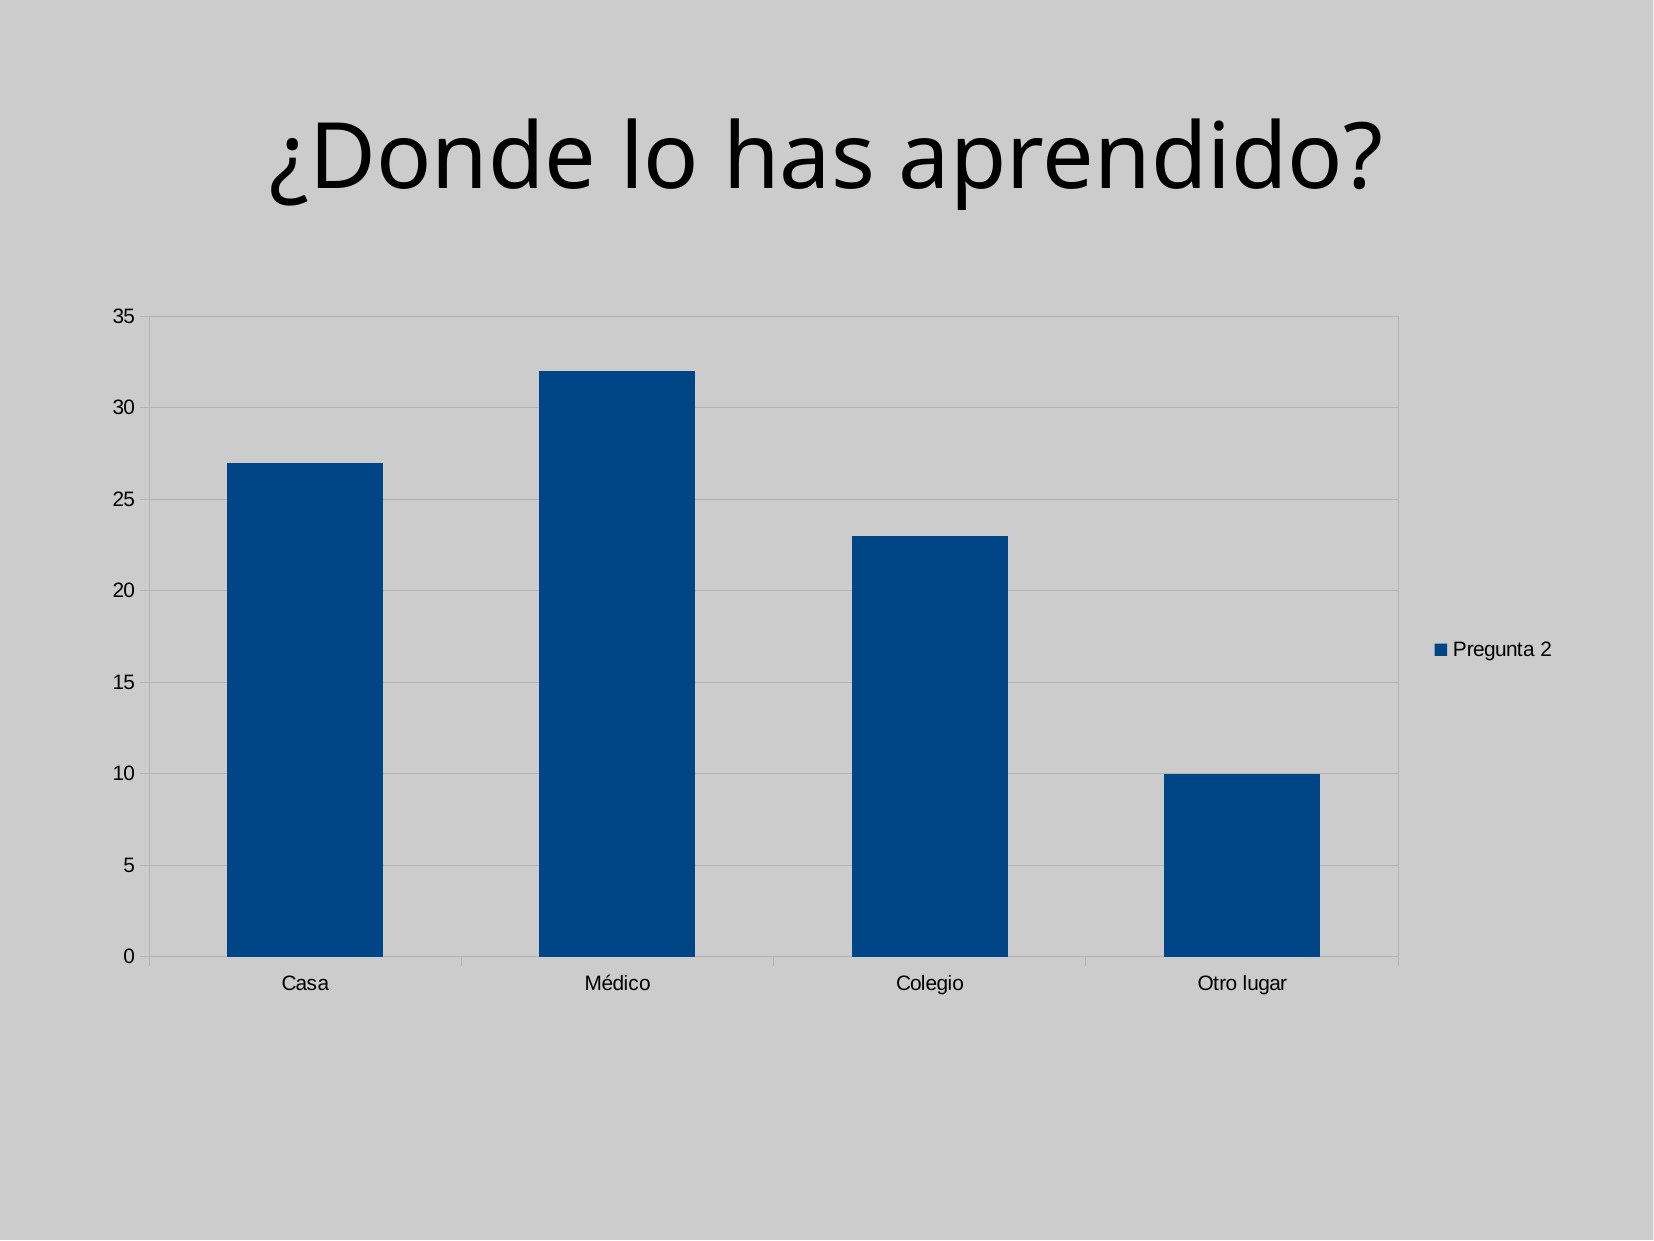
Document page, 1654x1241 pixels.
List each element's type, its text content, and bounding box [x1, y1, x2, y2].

title ¿Donde lo has aprendido? [82, 49, 1571, 257]
chart [82, 290, 1571, 1010]
